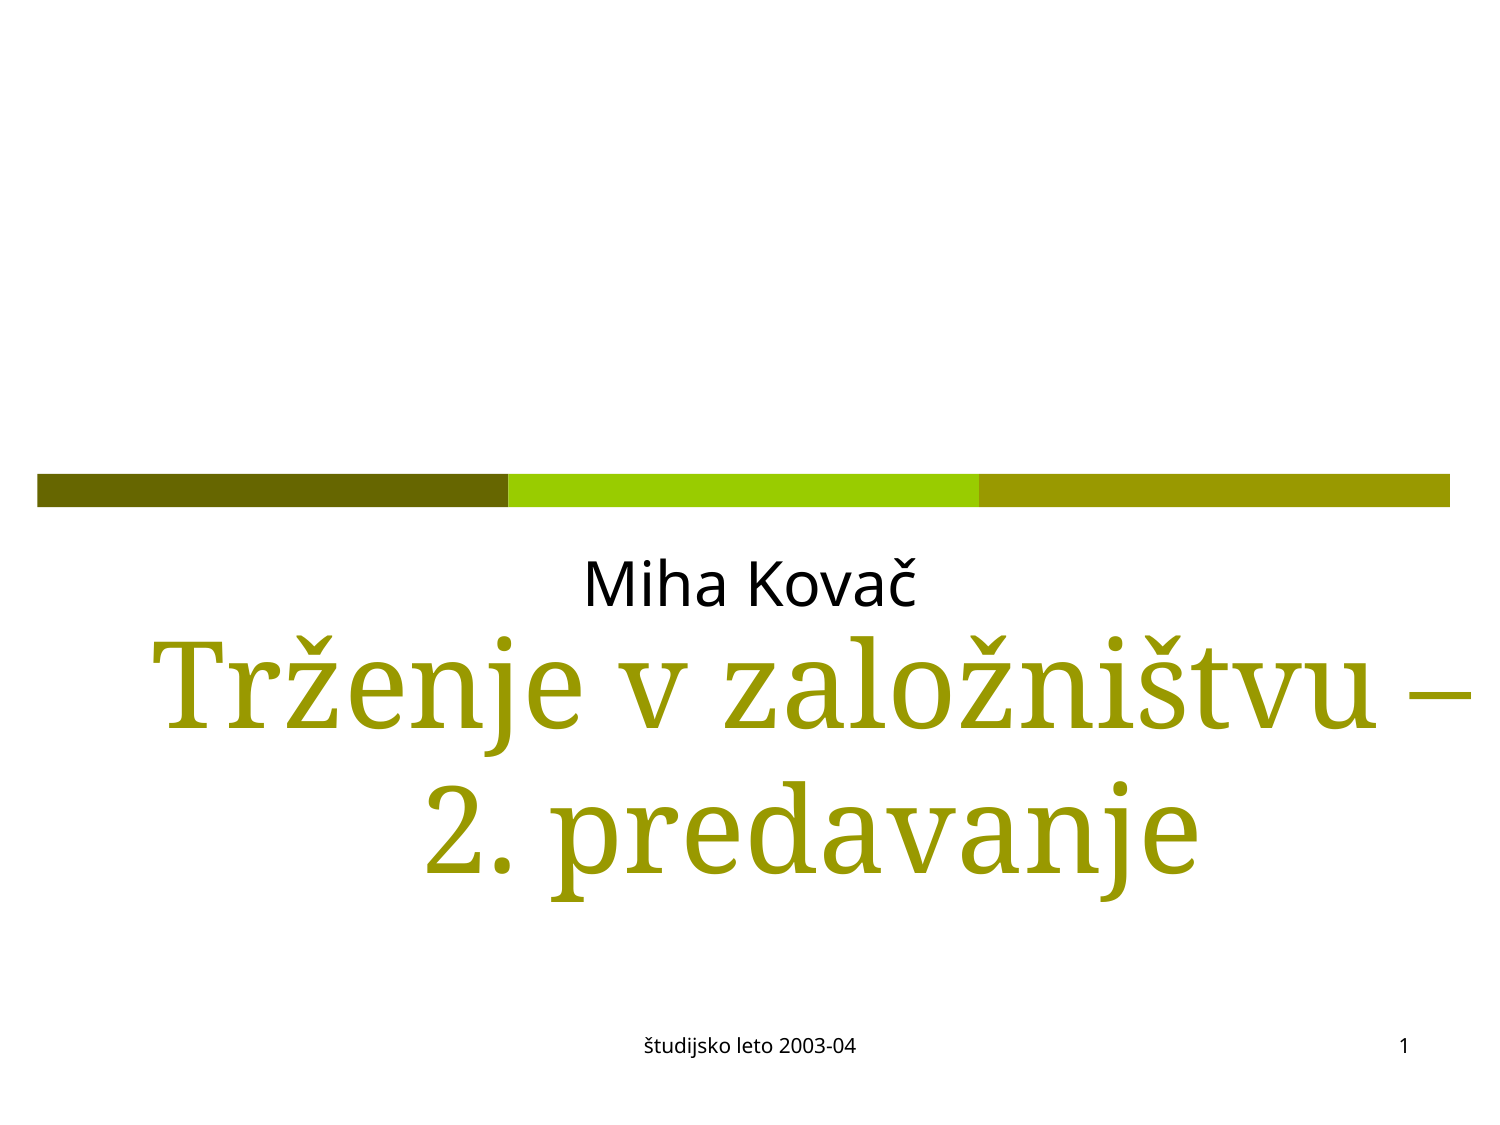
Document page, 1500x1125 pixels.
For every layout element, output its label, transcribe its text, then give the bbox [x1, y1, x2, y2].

text_box študijsko leto 2003-04 [512, 1025, 988, 1101]
text_box <number> [1074, 1025, 1426, 1101]
text_box Miha Kovač [225, 536, 1276, 899]
title Trženje v založništvu – 2. predavanje [123, 69, 1500, 905]
